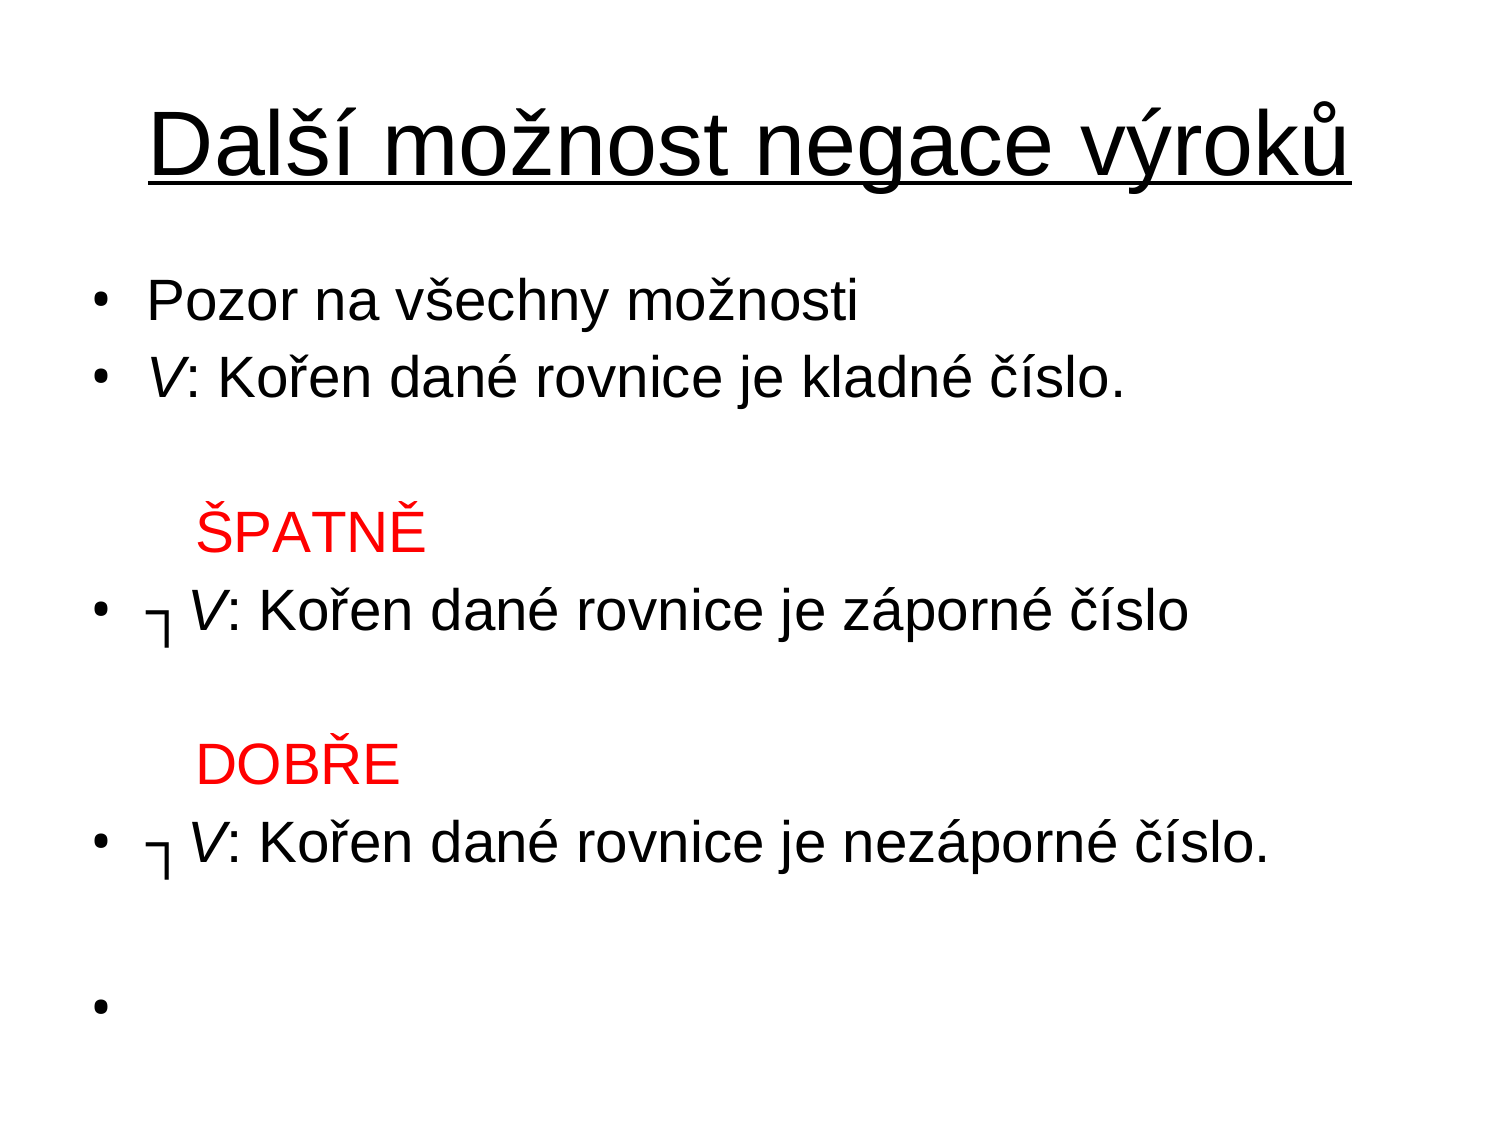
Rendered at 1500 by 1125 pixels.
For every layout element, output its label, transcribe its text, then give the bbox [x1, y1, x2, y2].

title Další možnost negace výroků [75, 45, 1426, 233]
list Pozor na všechny možnosti V: Kořen dané rovnice je kladné číslo. ŠPATNĚ ┐V: Kořen dané rovnice je záporné číslo DOBŘE ┐V: Kořen dané rovnice je nezáporné číslo. [75, 262, 1426, 1005]
